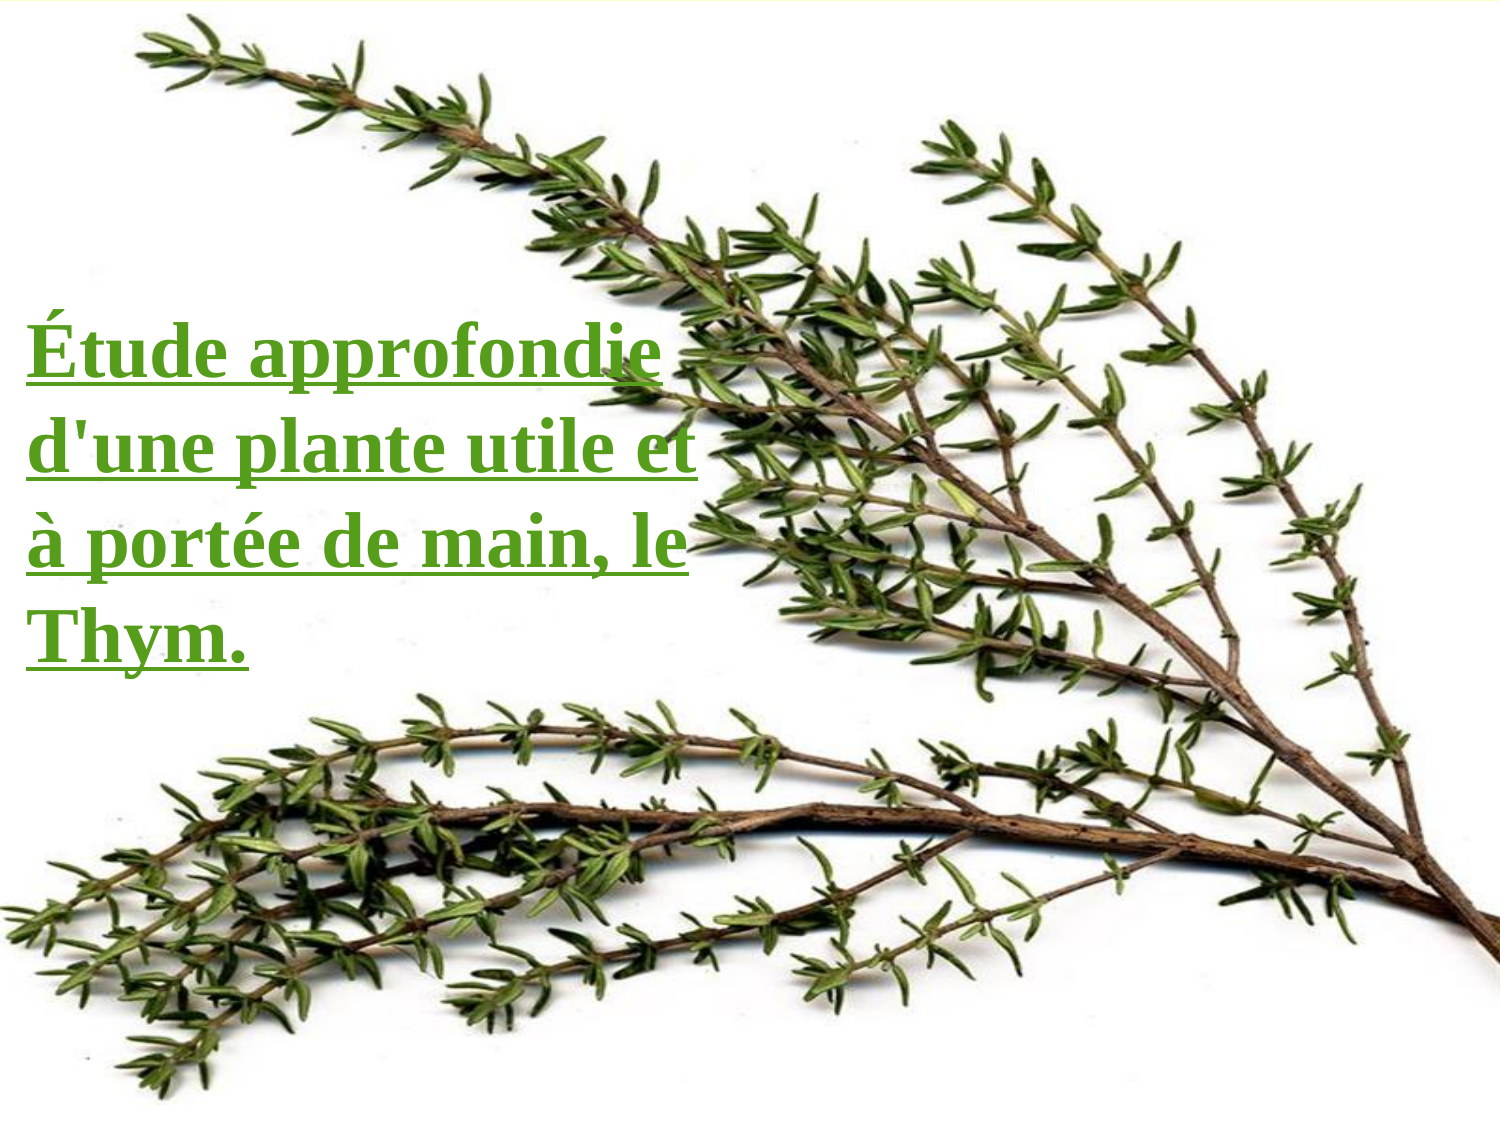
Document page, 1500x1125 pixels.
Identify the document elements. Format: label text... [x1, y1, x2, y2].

text_box Étude approfondie d'une plante utile et à portée de main, le Thym. [11, 290, 756, 591]
picture [0, 1, 1500, 1125]
